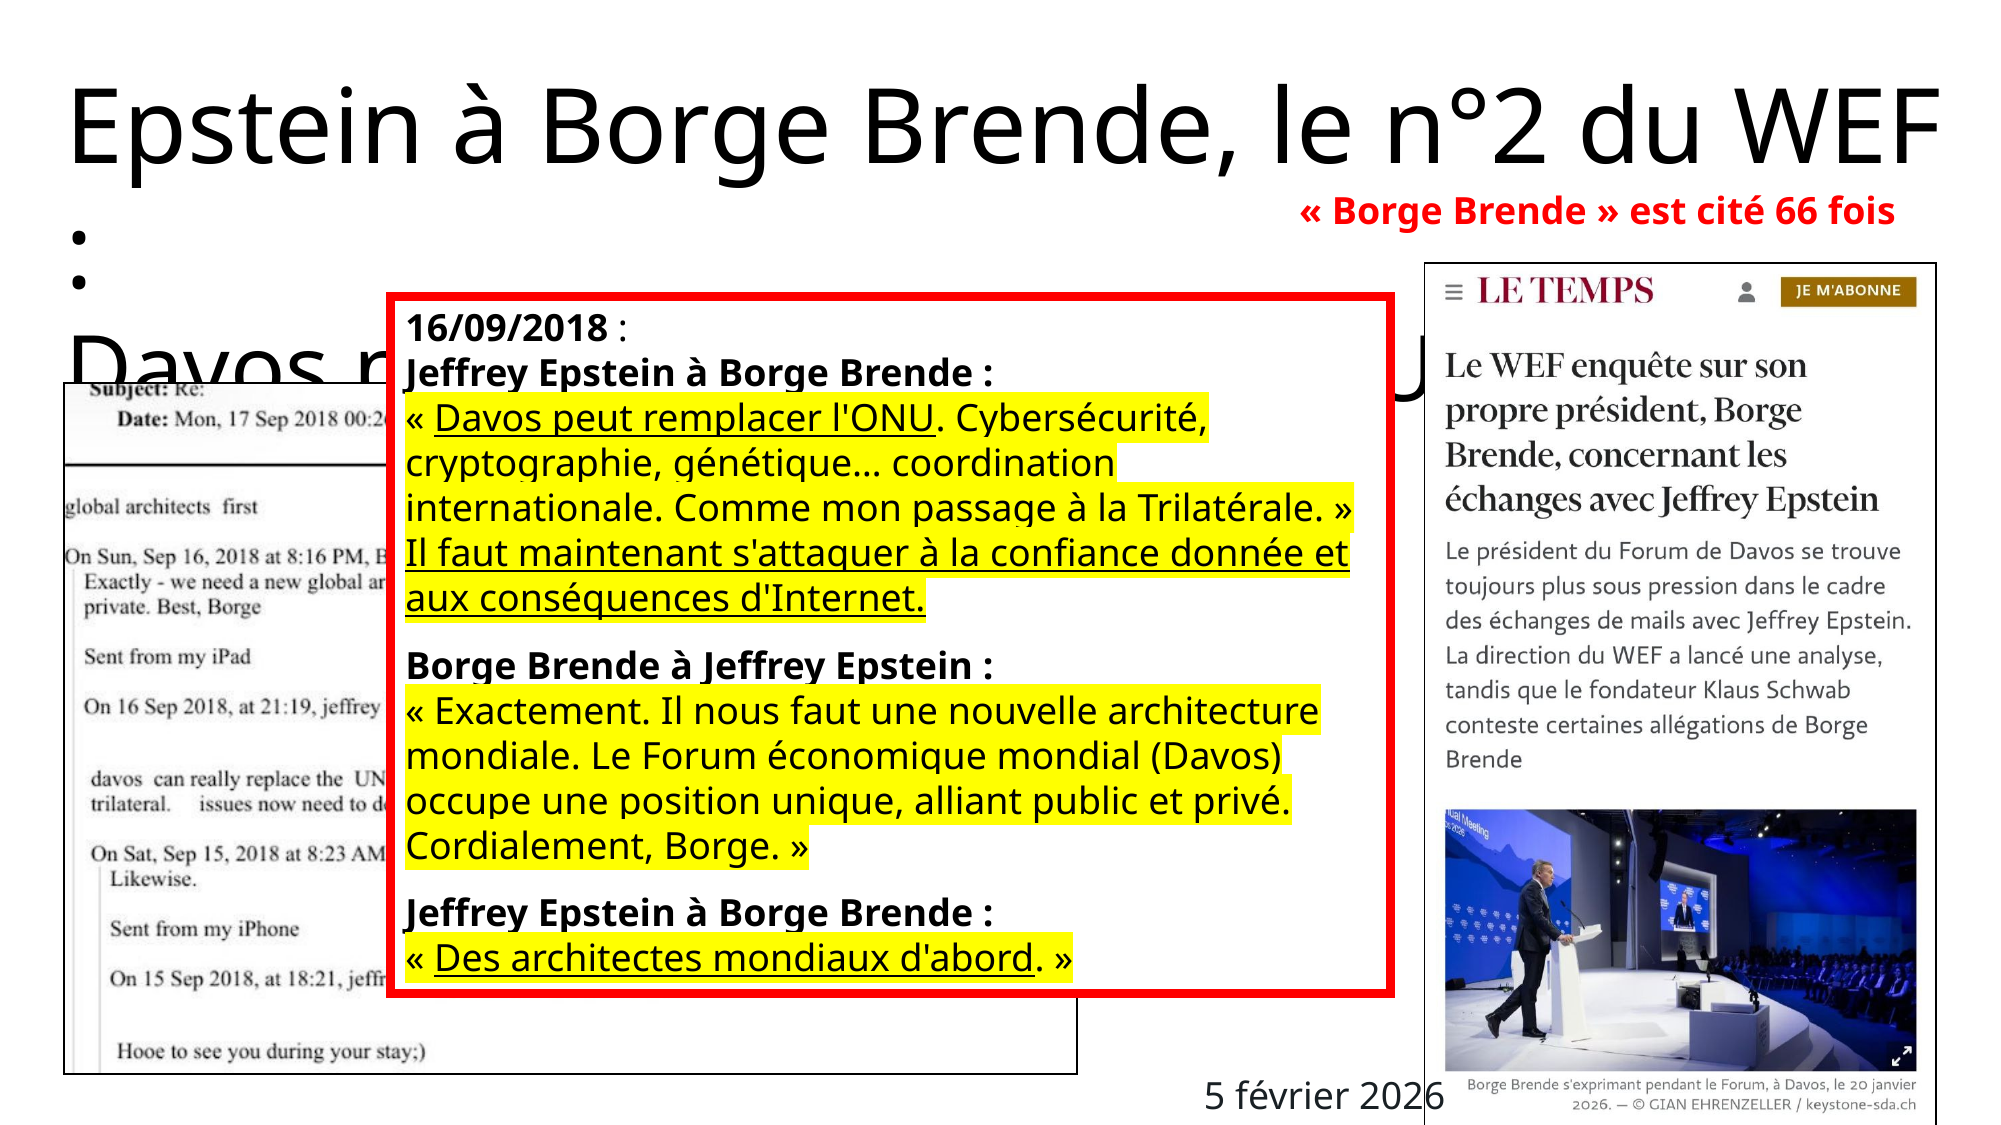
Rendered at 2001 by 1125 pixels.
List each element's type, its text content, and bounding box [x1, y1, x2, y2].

text_box 16/09/2018 : Jeffrey Epstein à Borge Brende : « Davos peut remplacer l'ONU. Cybersécurité, cryptographie, génétique… coordination internationale. Comme mon passage à la Trilatérale. » Il faut maintenant s'attaquer à la confiance donnée et aux conséquences d'Internet. Borge Brende à Jeffrey Epstein : « Exactement. Il nous faut une nouvelle architecture mondiale. Le Forum économique mondial (Davos) occupe une position unique, alliant public et privé. Cordialement, Borge. » Jeffrey Epstein à Borge Brende : « Des architectes mondiaux d'abord. » [390, 296, 1391, 994]
picture [1425, 263, 1936, 1125]
text_box 5 février 2026 [1188, 1064, 1551, 1125]
text_box Epstein à Borge Brende, le n°2 du WEF : Davos pourrait remplacer l’ONU [50, 52, 1971, 305]
text_box « Borge Brende » est cité 66 fois [1284, 179, 2000, 241]
picture [64, 383, 1077, 1073]
